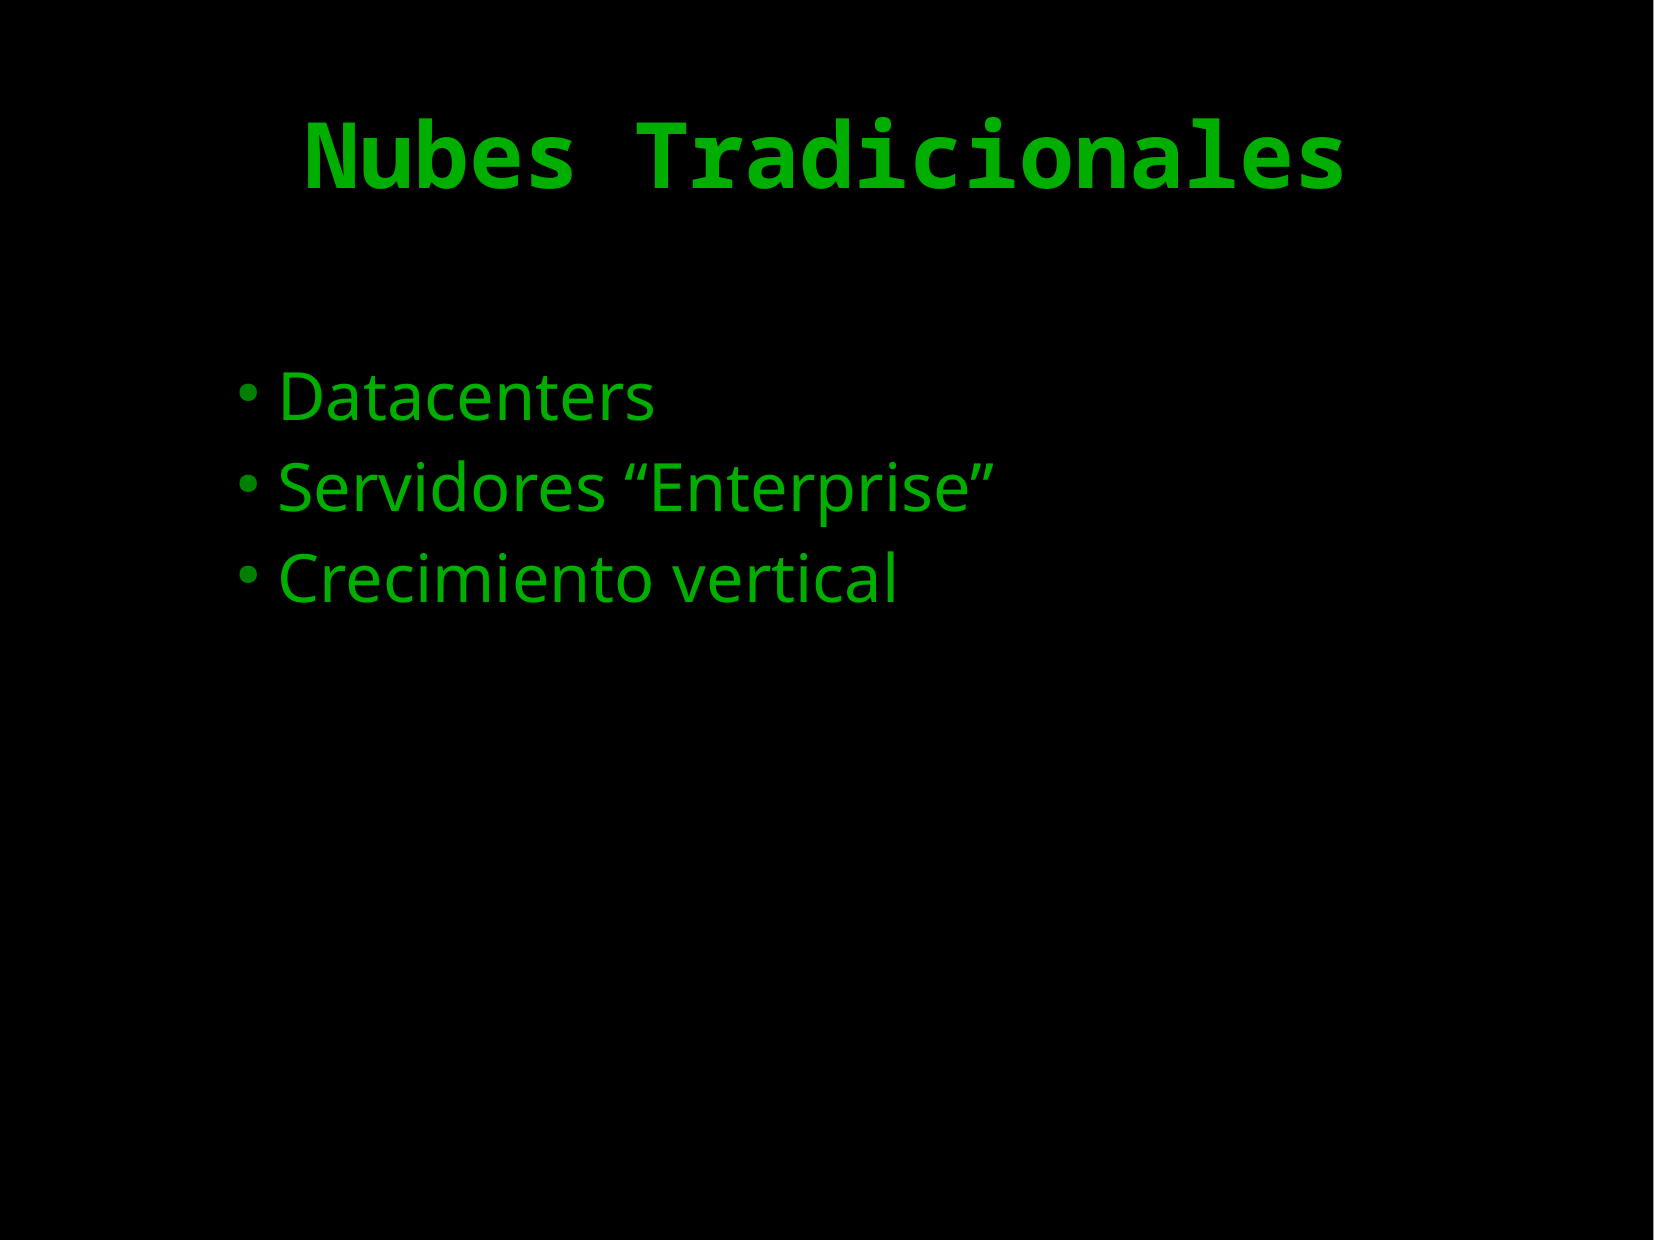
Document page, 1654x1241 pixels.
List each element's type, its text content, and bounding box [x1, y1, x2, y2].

subtitle Datacenters Servidores “Enterprise” Crecimiento vertical [236, 290, 1123, 863]
title Nubes Tradicionales [82, 43, 1571, 263]
